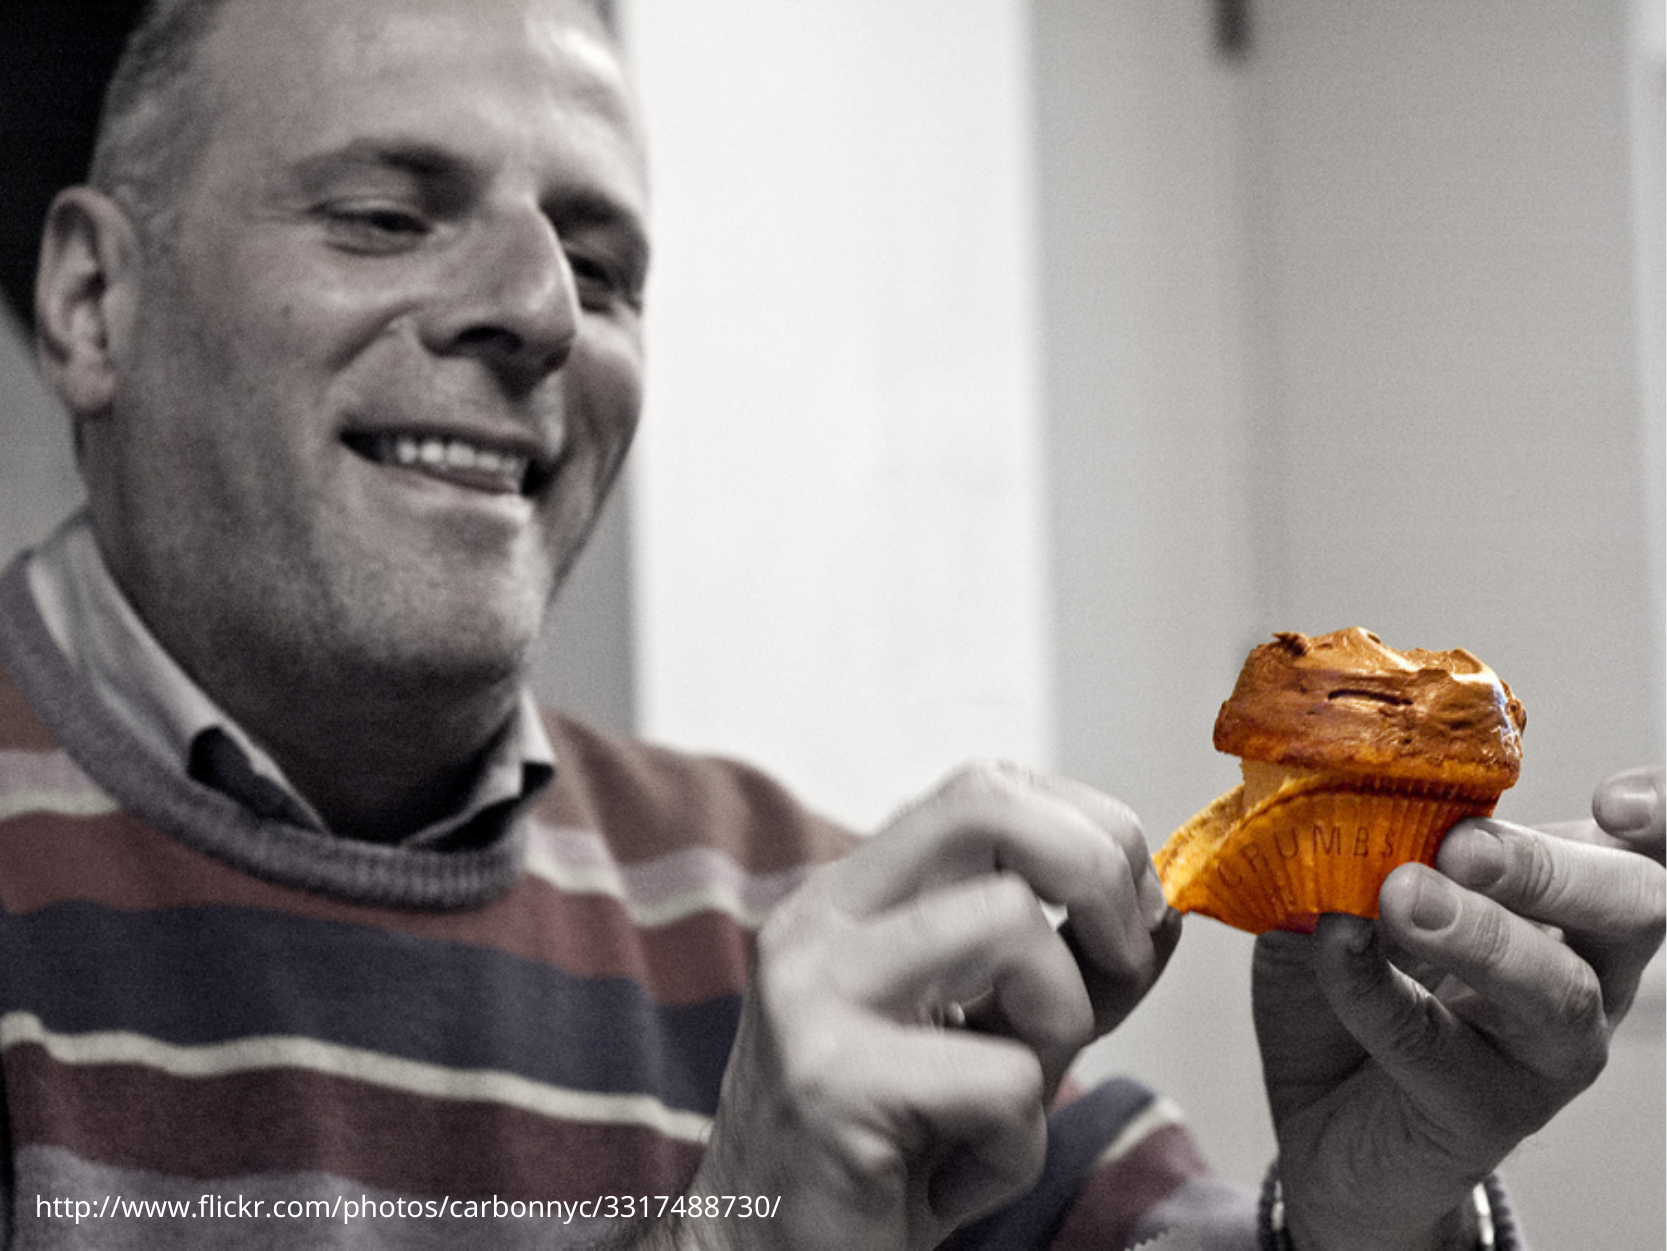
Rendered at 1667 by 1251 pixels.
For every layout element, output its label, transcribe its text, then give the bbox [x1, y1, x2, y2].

picture [0, 0, 1667, 1251]
text_box http://www.flickr.com/photos/carbonnyc/3317488730/ [20, 1181, 739, 1231]
